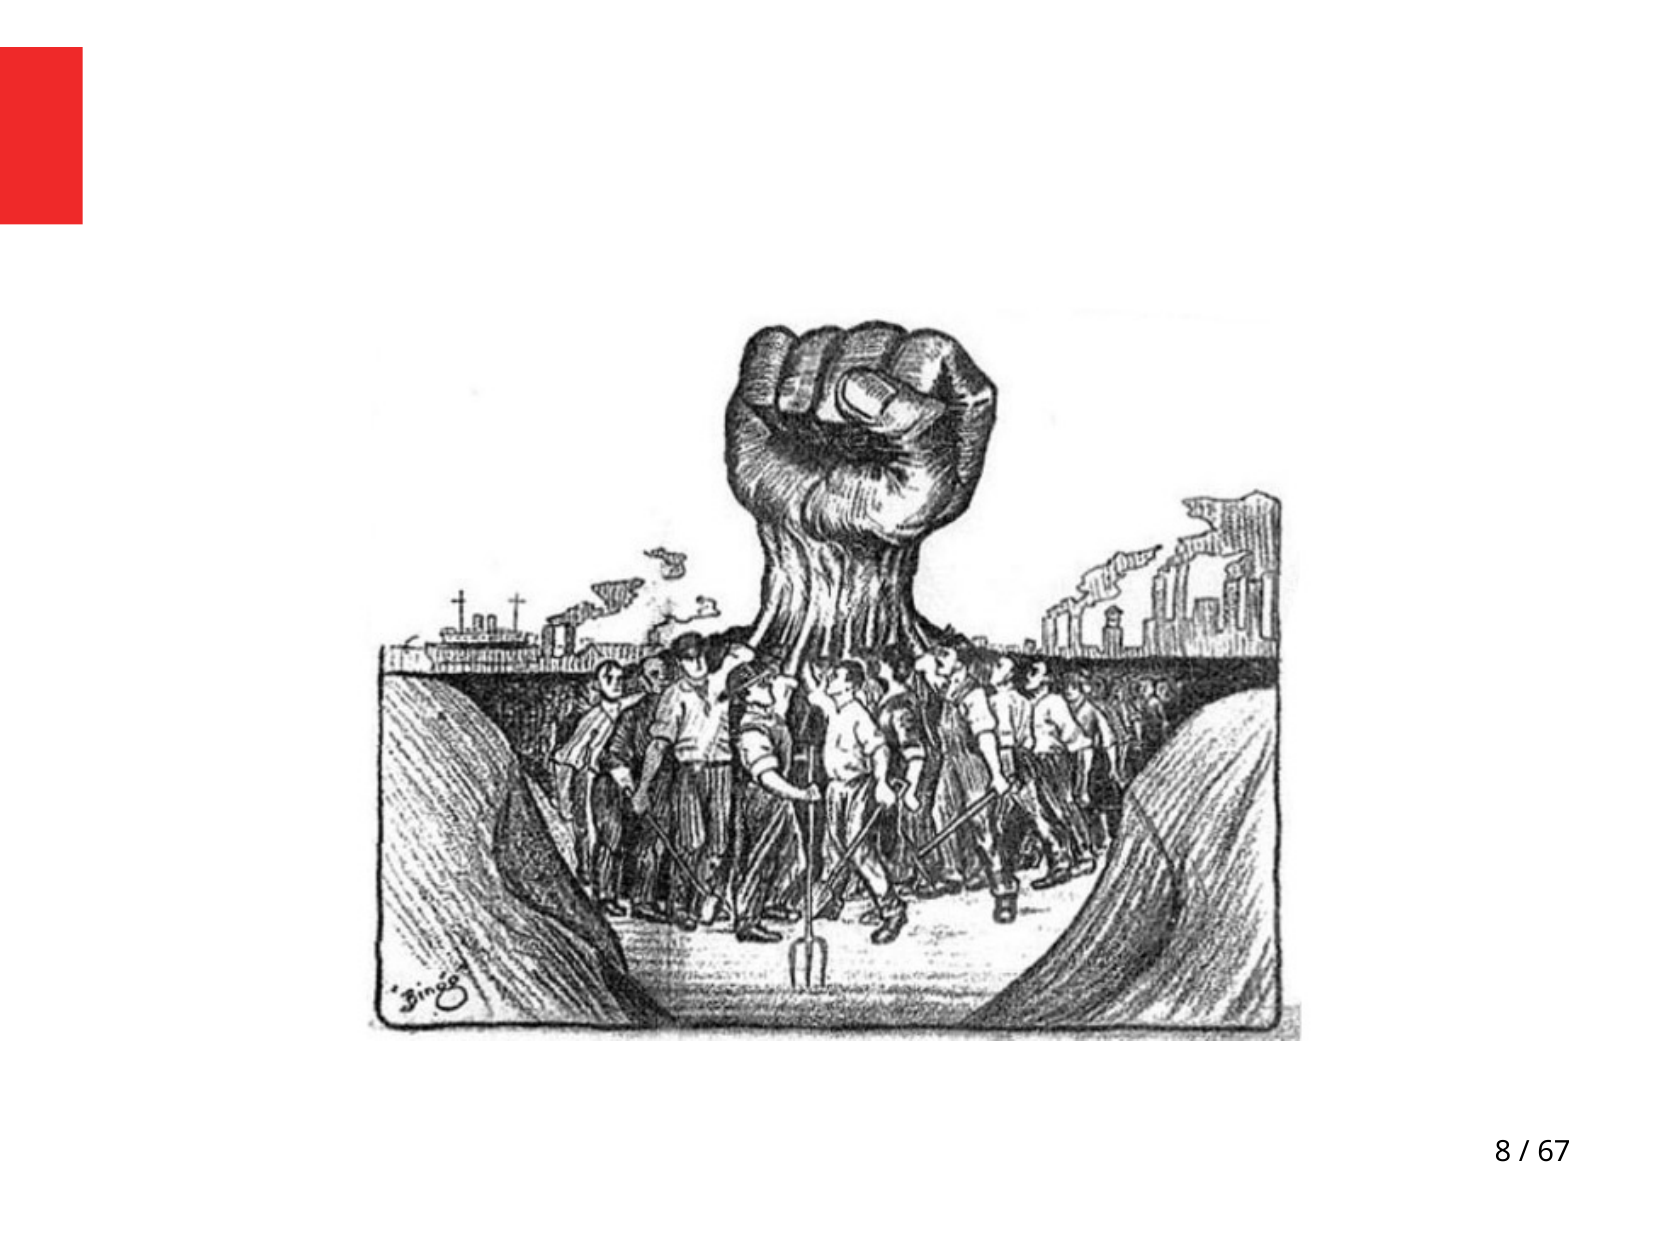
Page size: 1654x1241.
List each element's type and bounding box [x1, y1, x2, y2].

picture [236, 307, 1426, 1041]
